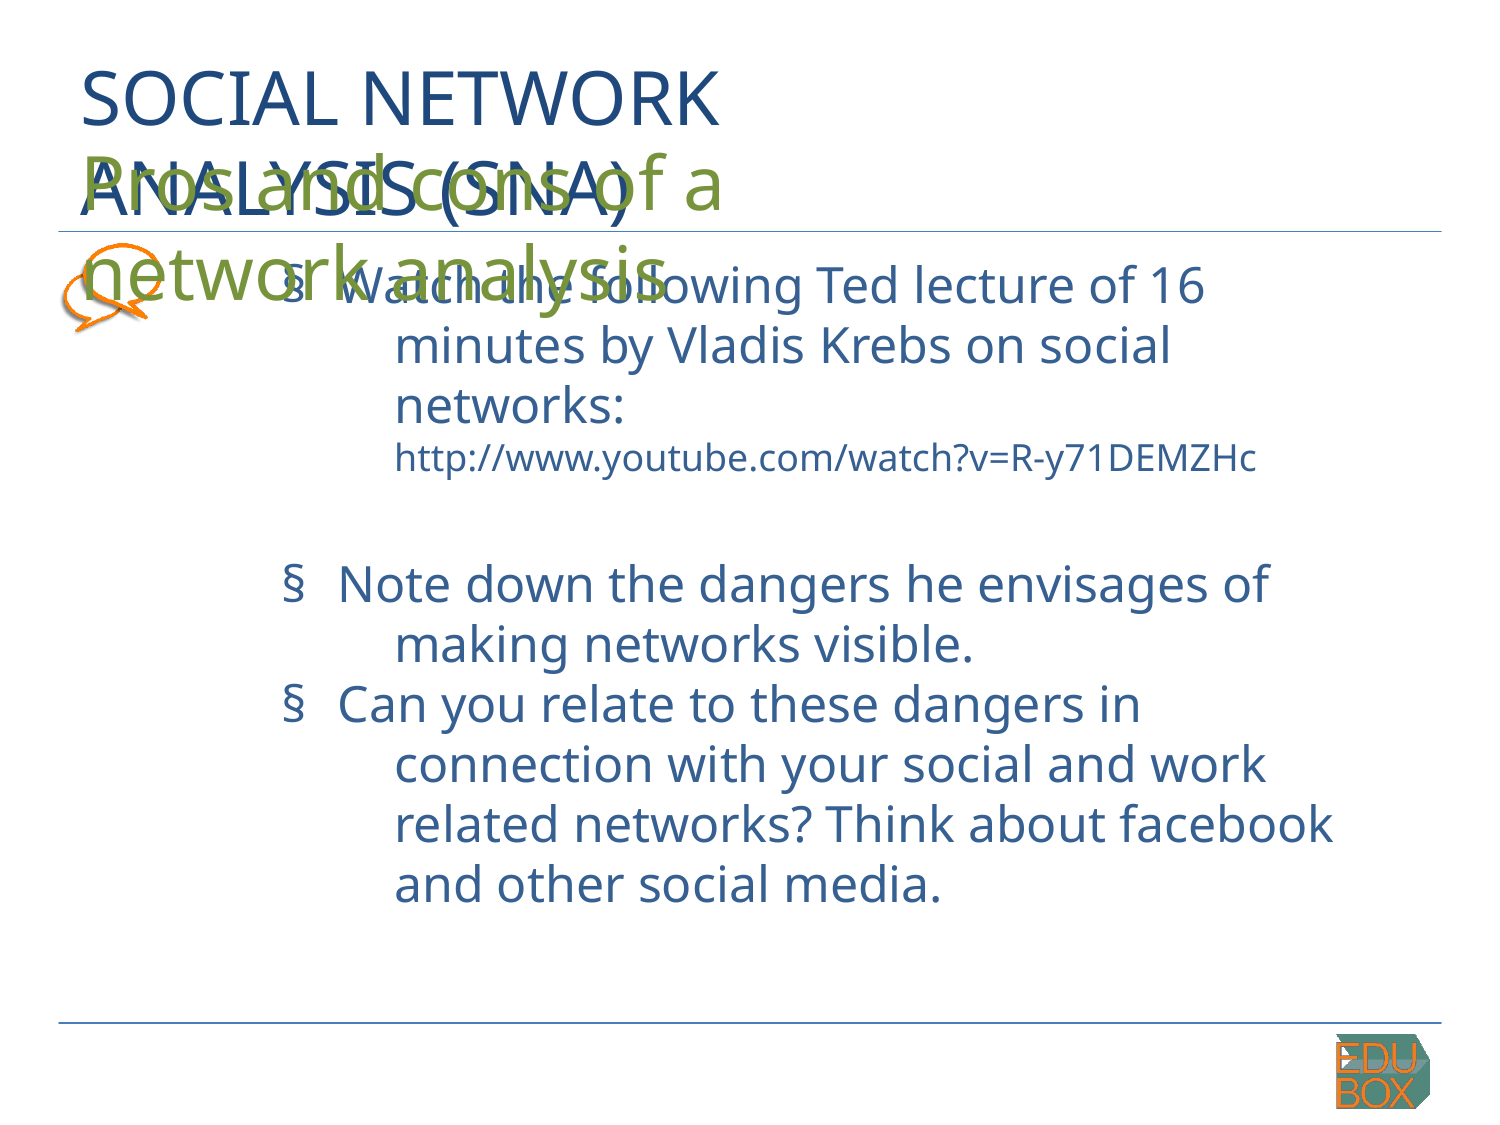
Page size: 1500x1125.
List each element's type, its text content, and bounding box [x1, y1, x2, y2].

text_box Watch the following Ted lecture of 16 minutes by Vladis Krebs on social networks: http://www.youtube.com/watch?v=R-y71DEMZHc Note down the dangers he envisages of making networks visible. Can you relate to these dangers in connection with your social and work related networks? Think about facebook and other social media. [135, 247, 1420, 381]
list Pros and cons of a network analysis [64, 127, 1426, 247]
picture [137, 281, 162, 295]
picture [137, 264, 158, 276]
title SOCIAL NETWORK ANALYSIS (SNA) [64, 42, 1426, 127]
picture [58, 243, 162, 339]
picture [1328, 1028, 1437, 1114]
